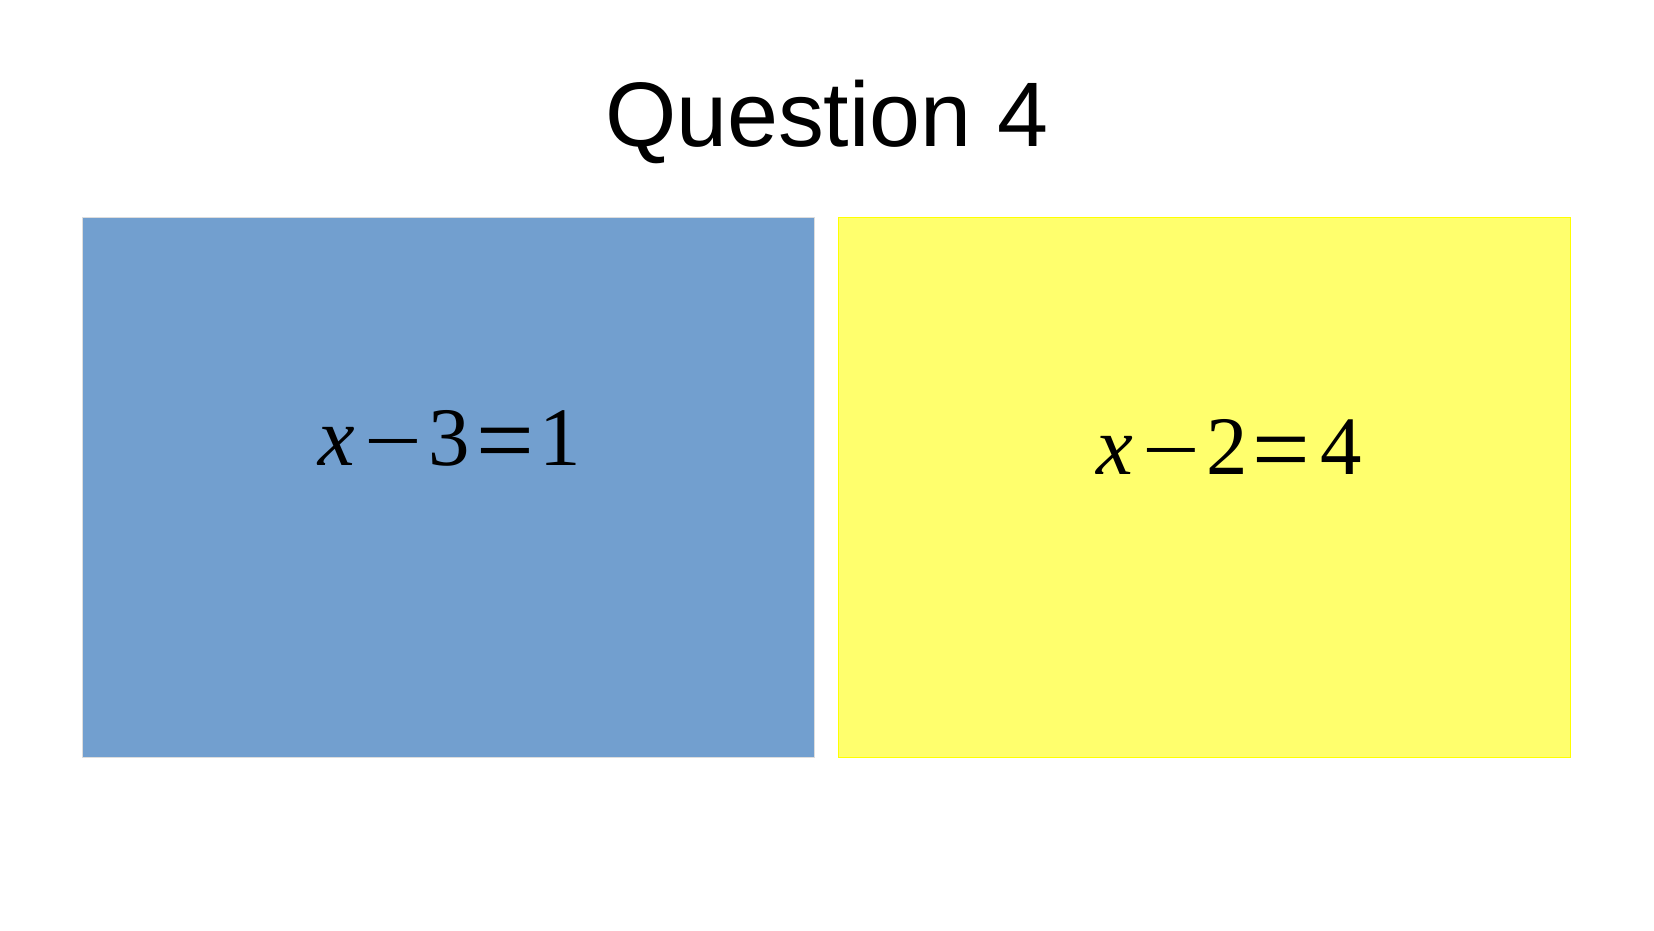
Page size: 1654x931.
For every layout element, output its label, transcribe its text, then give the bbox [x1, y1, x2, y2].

text_box [82, 217, 815, 758]
title Question 4 [82, 37, 1571, 193]
chart [307, 392, 588, 485]
chart [1085, 401, 1371, 494]
text_box [838, 217, 1571, 758]
